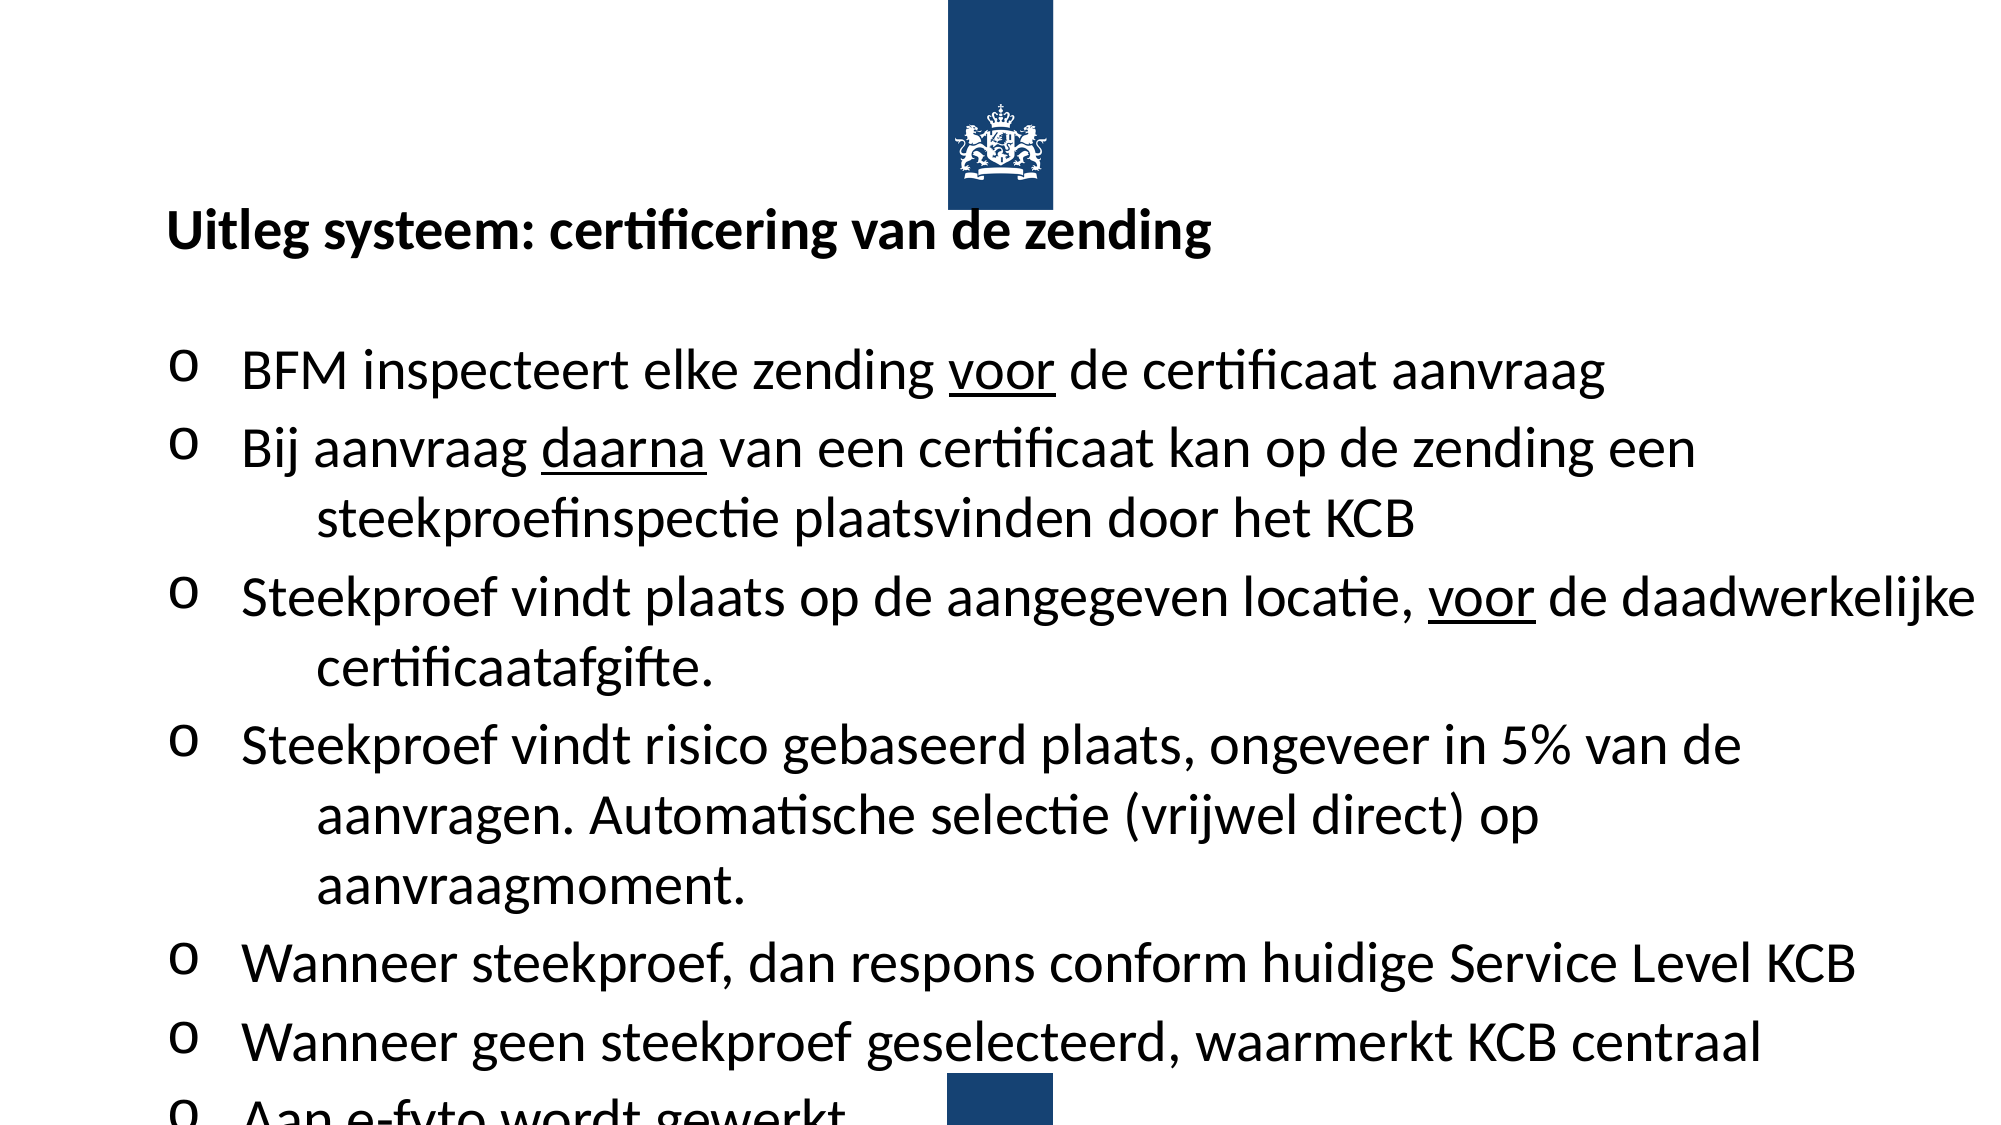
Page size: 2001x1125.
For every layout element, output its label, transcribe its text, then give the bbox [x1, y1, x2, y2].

text_box Uitleg systeem: certificering van de zending BFM inspecteert elke zending voor de certificaat aanvraag Bij aanvraag daarna van een certificaat kan op de zending een steekproefinspectie plaatsvinden door het KCB Steekproef vindt plaats op de aangegeven locatie, voor de daadwerkelijke certificaatafgifte. Steekproef vindt risico gebaseerd plaats, ongeveer in 5% van de aanvragen. Automatische selectie (vrijwel direct) op aanvraagmoment. Wanneer steekproef, dan respons conform huidige Service Level KCB Wanneer geen steekproef geselecteerd, waarmerkt KCB centraal Aan e-fyto wordt gewerkt. [151, 184, 2000, 1125]
